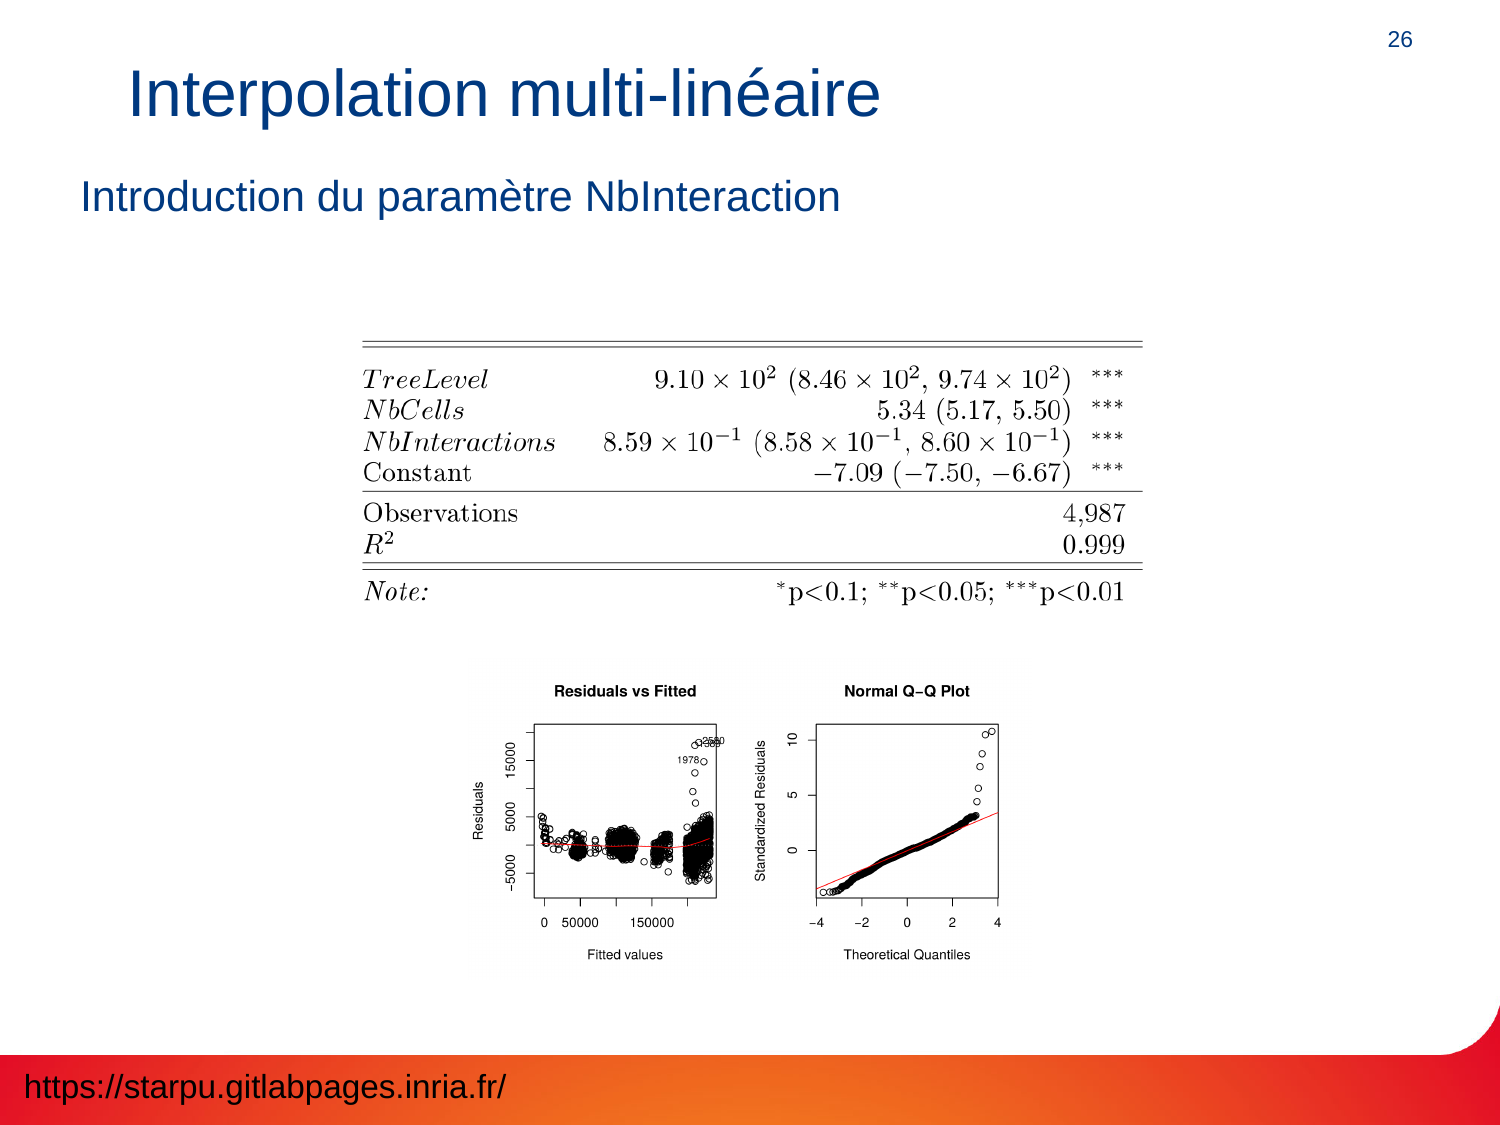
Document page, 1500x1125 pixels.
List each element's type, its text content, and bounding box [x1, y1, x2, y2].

picture [0, 947, 1500, 1125]
list Introduction du paramètre NbInteraction [65, 164, 1428, 1000]
picture [353, 330, 1147, 614]
picture [468, 658, 1032, 980]
title Interpolation multi-linéaire [112, 0, 1474, 188]
